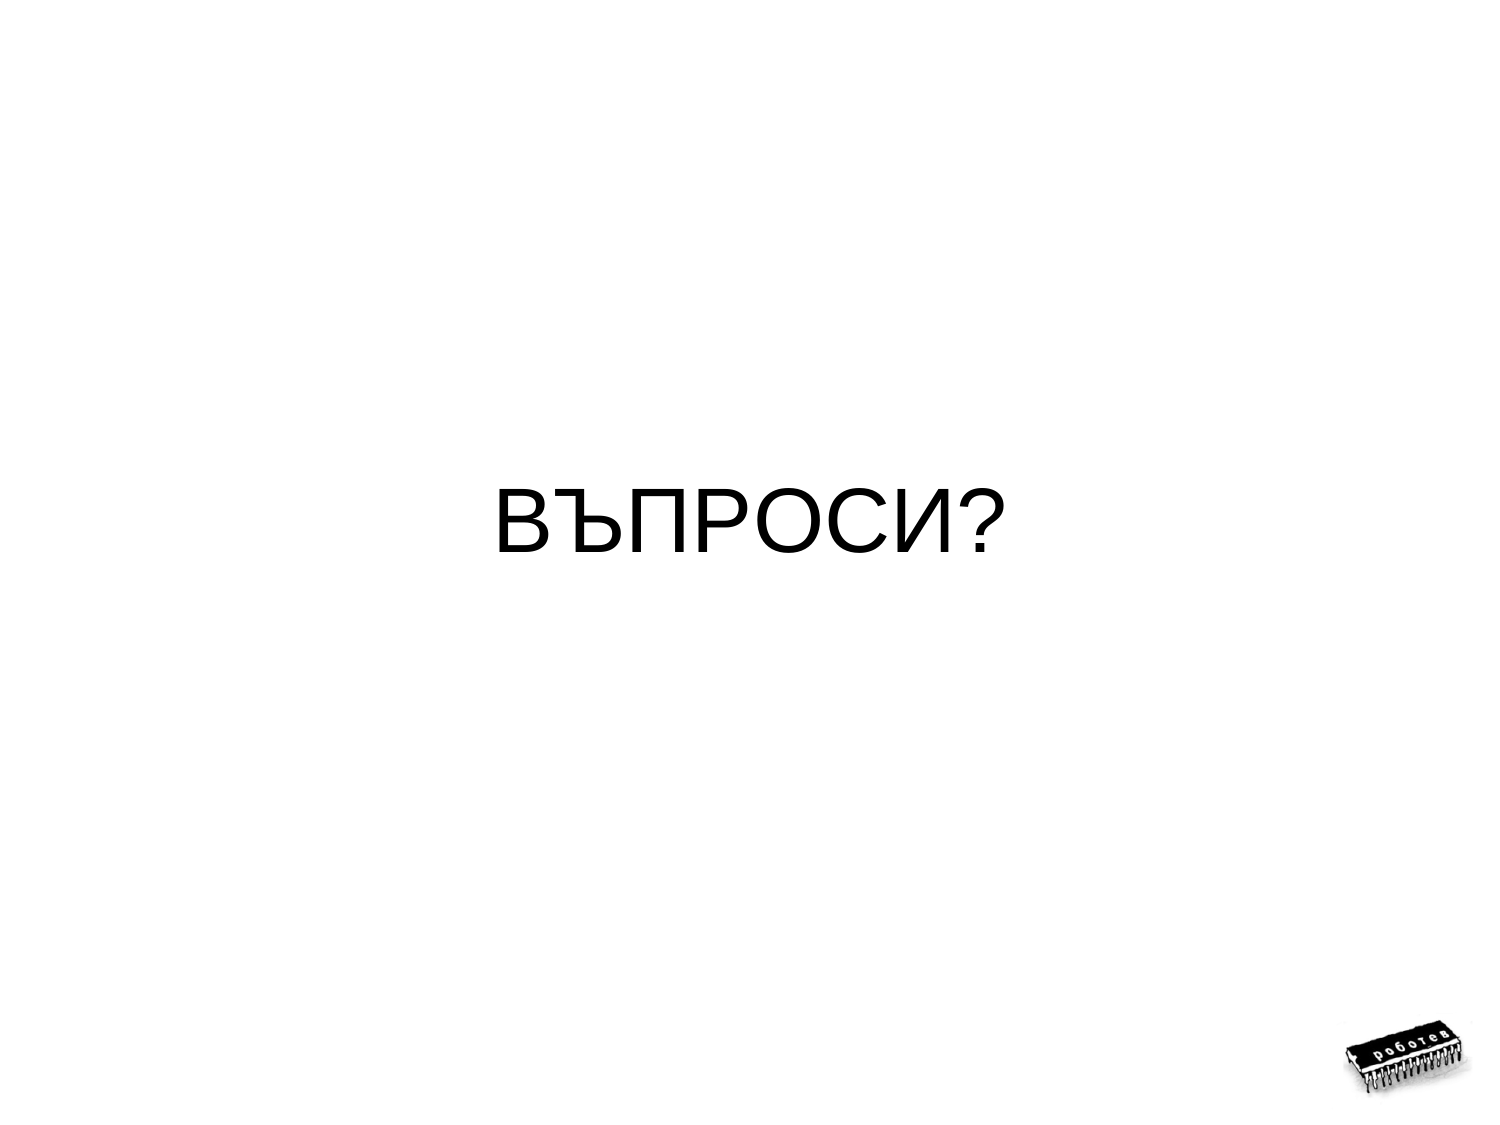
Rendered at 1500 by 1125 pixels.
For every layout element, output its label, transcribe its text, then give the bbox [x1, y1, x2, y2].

text_box ВЪПРОСИ? [75, 422, 1426, 610]
picture [1328, 1003, 1477, 1113]
